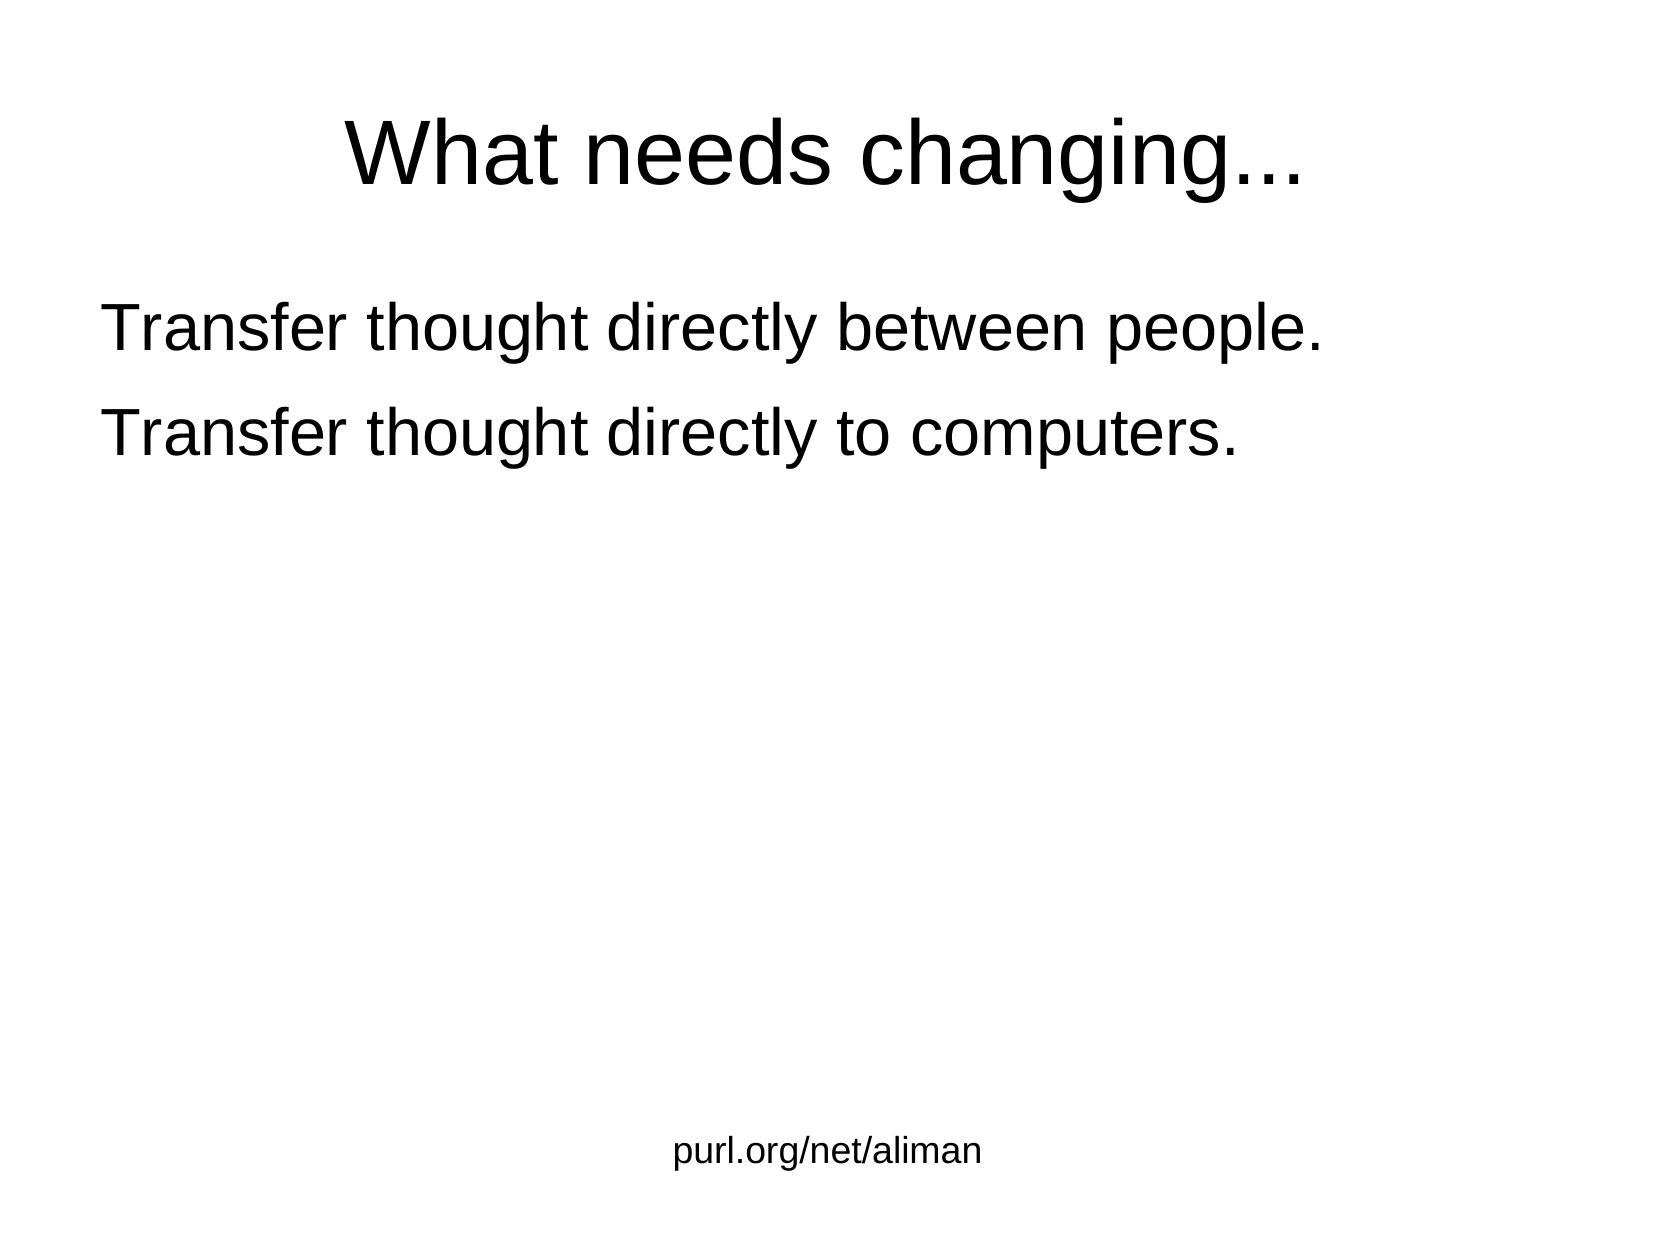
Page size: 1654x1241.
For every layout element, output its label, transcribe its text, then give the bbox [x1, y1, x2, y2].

list Transfer thought directly between people. Transfer thought directly to computers. [82, 290, 1571, 1094]
title What needs changing... [82, 56, 1571, 250]
